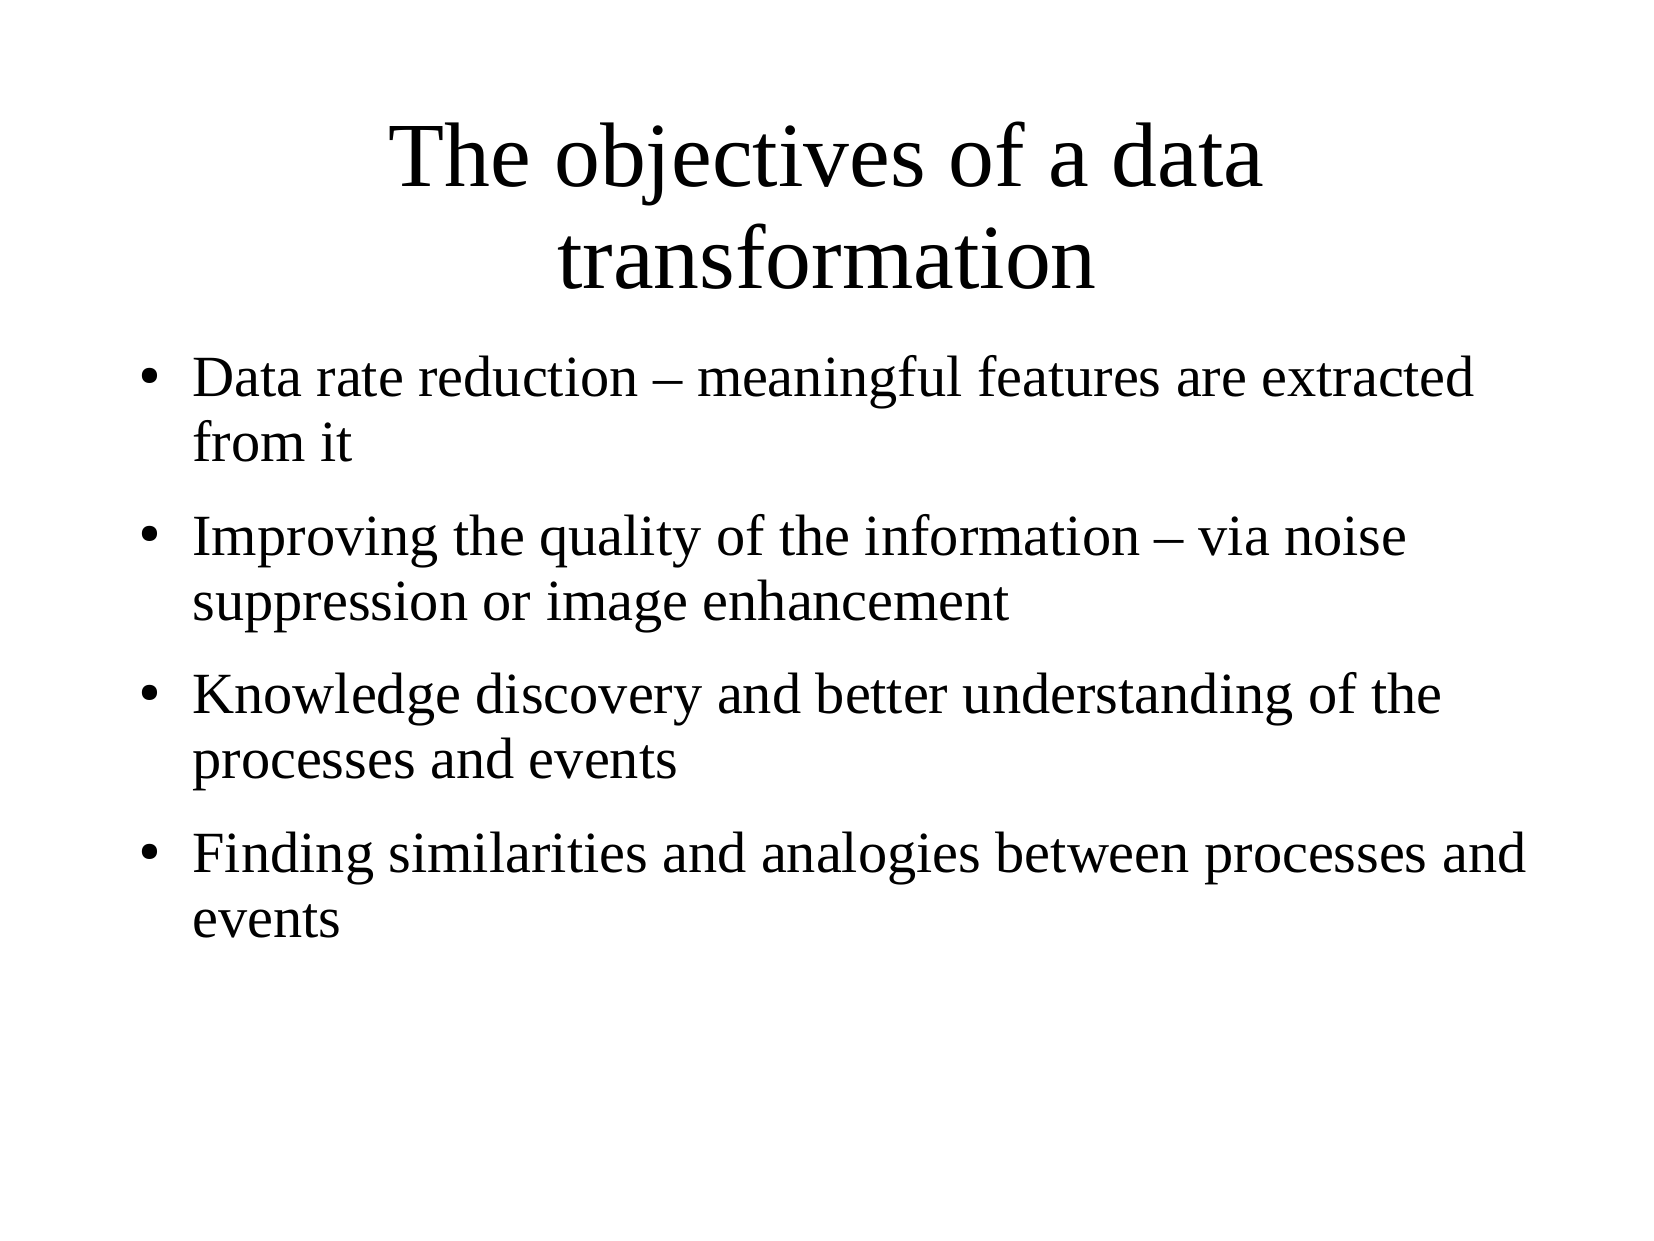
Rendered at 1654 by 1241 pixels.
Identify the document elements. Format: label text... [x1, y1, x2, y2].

list Data rate reduction – meaningful features are extracted from it Improving the quality of the information – via noise suppression or image enhancement Knowledge discovery and better understanding of the processes and events Finding similarities and analogies between processes and events [121, 344, 1534, 1127]
title The objectives of a data transformation [121, 101, 1534, 312]
